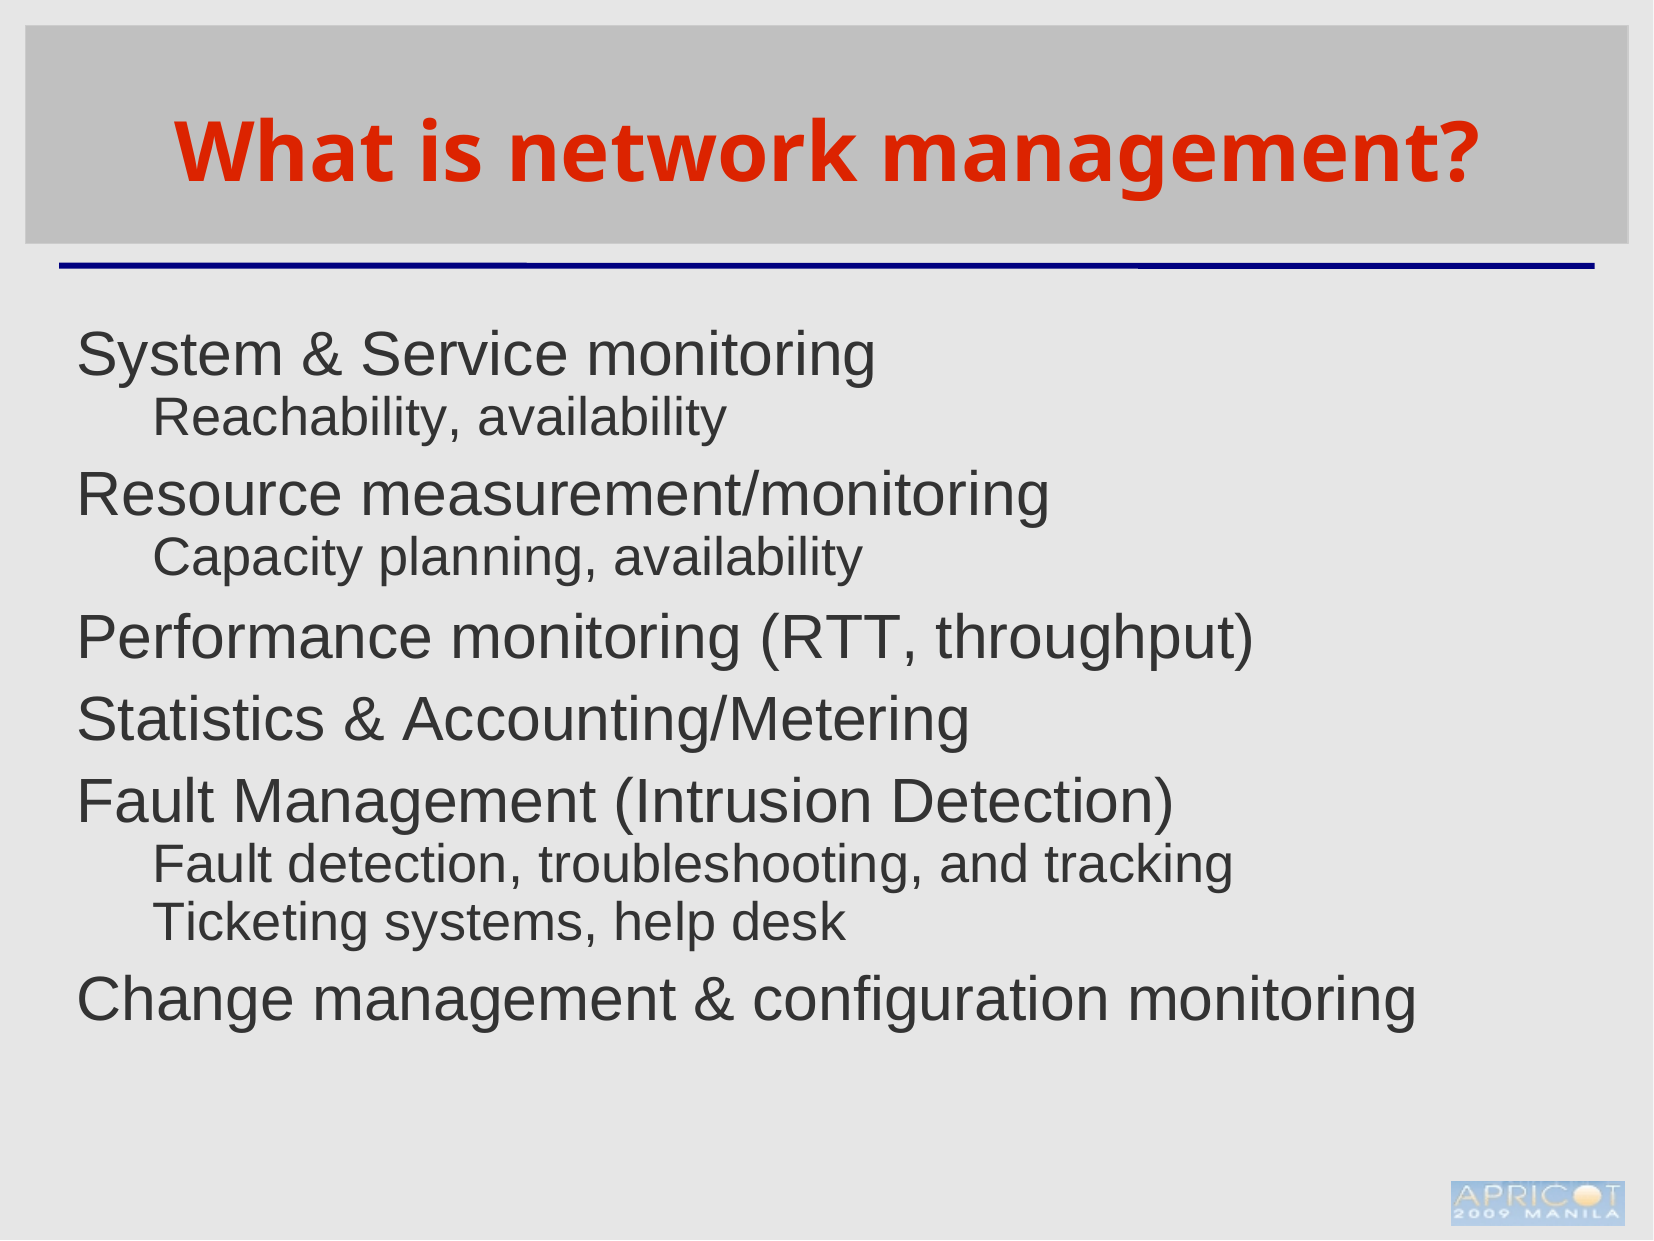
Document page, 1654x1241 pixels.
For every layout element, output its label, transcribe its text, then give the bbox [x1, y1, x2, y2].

list System & Service monitoring Reachability, availability Resource measurement/monitoring Capacity planning, availability Performance monitoring (RTT, throughput)‏ Statistics & Accounting/Metering Fault Management (Intrusion Detection) Fault detection, troubleshooting, and tracking Ticketing systems, help desk Change management & configuration monitoring [59, 322, 1595, 1213]
picture [1451, 1181, 1625, 1226]
title What is network management? [121, 46, 1534, 254]
